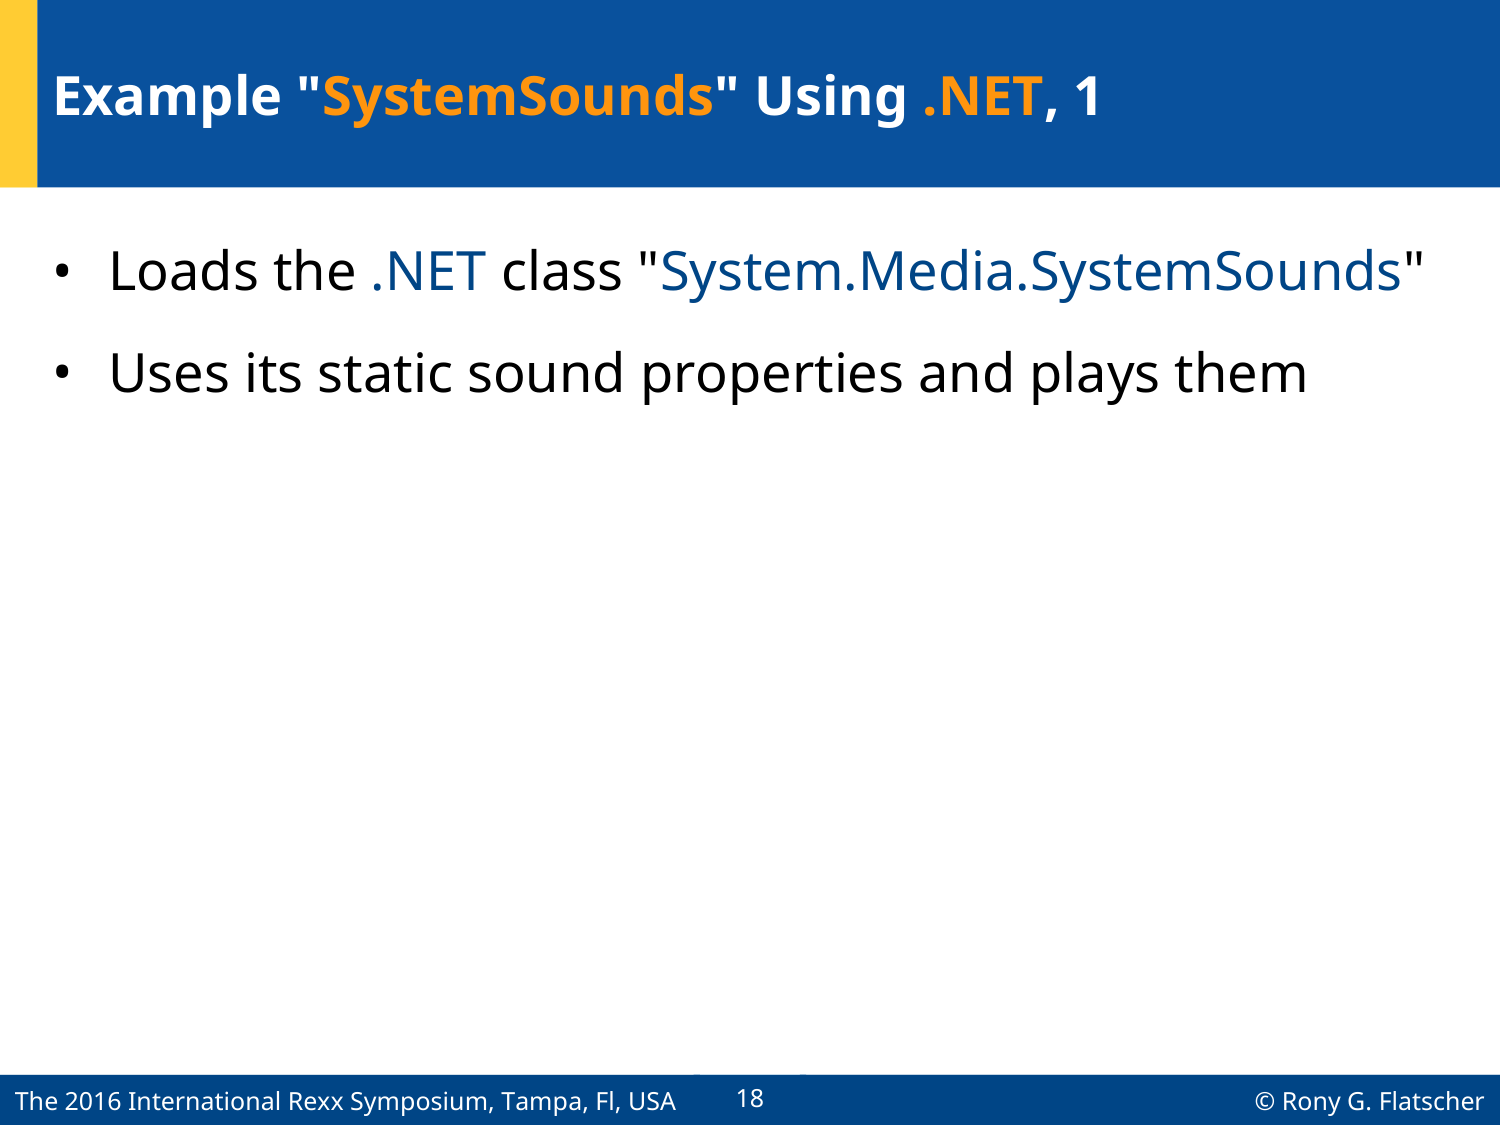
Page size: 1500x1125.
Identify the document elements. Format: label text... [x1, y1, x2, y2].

title Example "SystemSounds" Using .NET, 1 [37, 0, 1500, 188]
list Loads the .NET class "System.Media.SystemSounds" Uses its static sound properties and plays them [37, 212, 1500, 1051]
